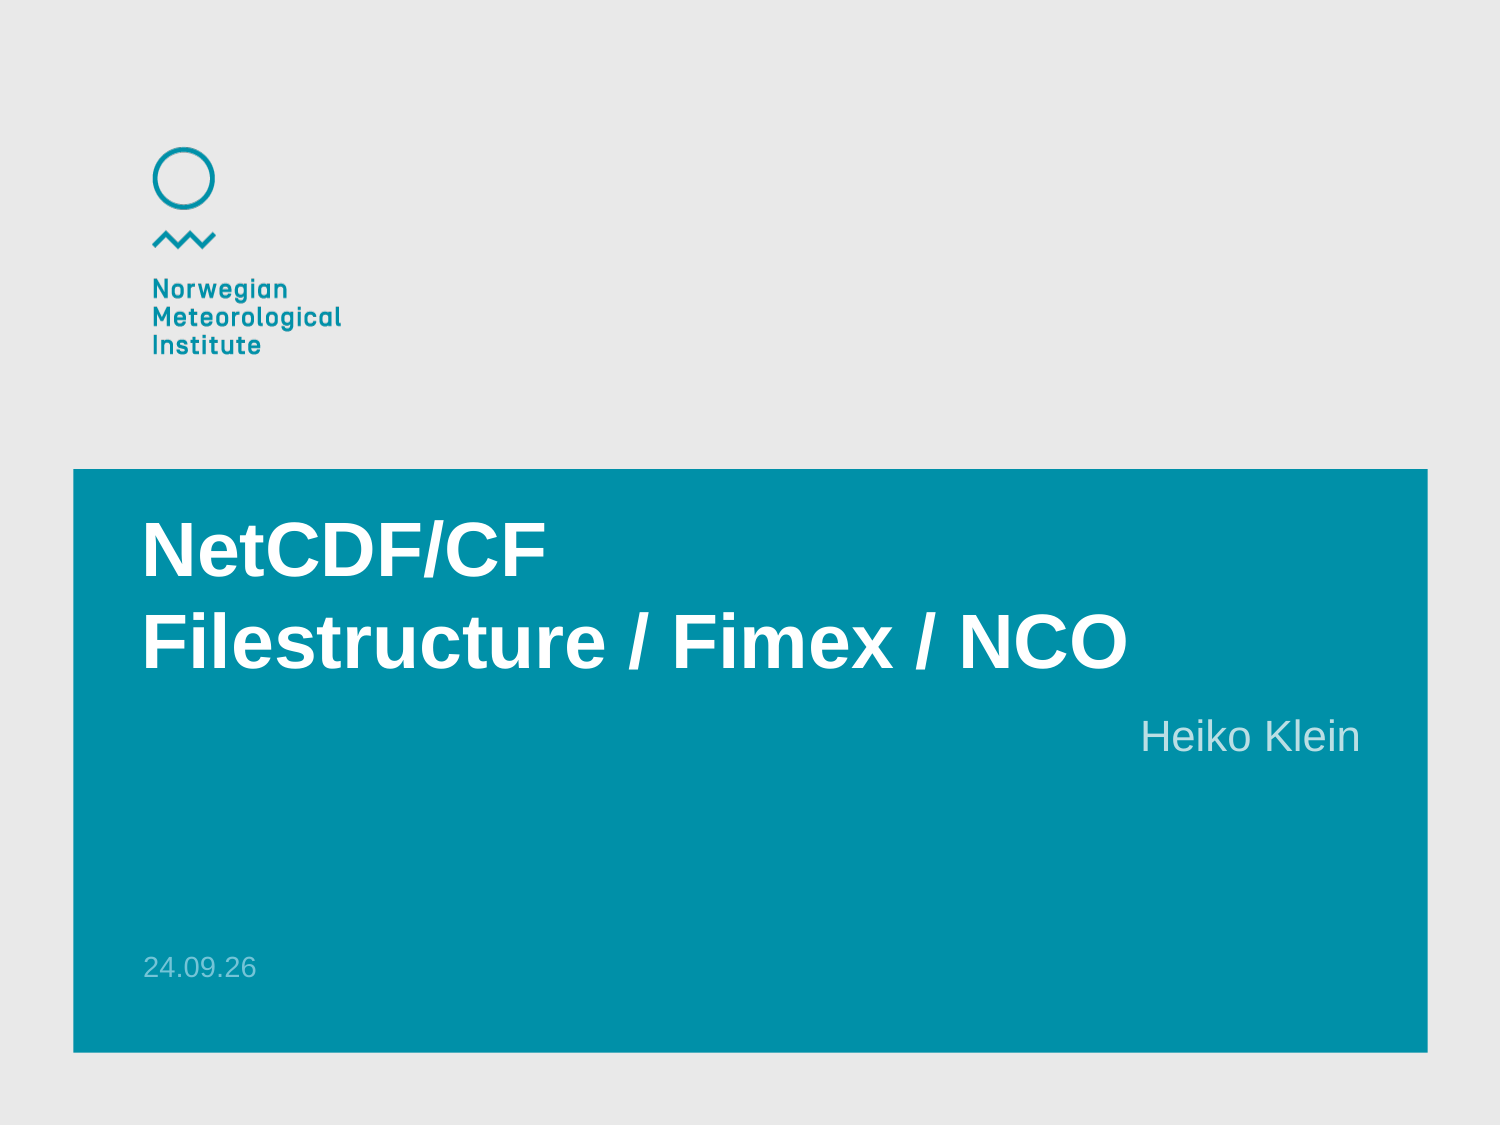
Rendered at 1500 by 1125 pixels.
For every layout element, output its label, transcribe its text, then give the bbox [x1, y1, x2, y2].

list Heiko Klein [141, 707, 1362, 922]
picture [0, 0, 378, 389]
title NetCDF/CF Filestructure / Fimex / NCO [141, 498, 1362, 684]
